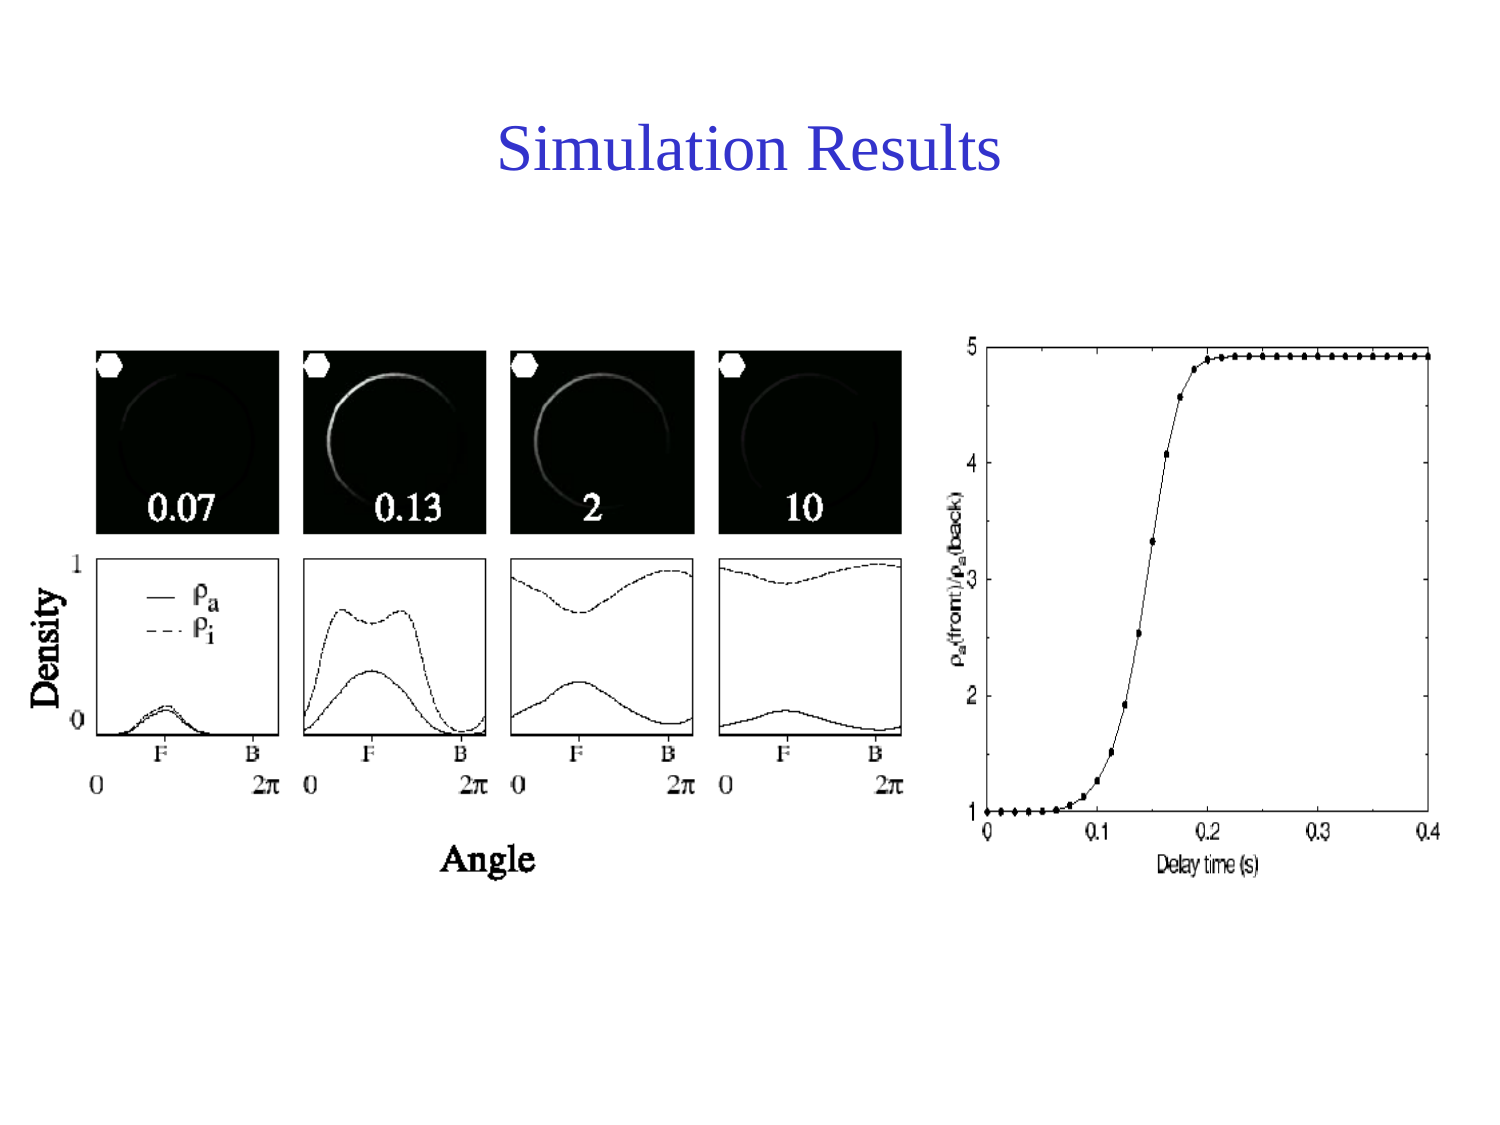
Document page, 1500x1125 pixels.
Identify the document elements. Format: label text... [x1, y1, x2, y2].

picture [0, 312, 1450, 912]
title Simulation Results [112, 49, 1388, 238]
